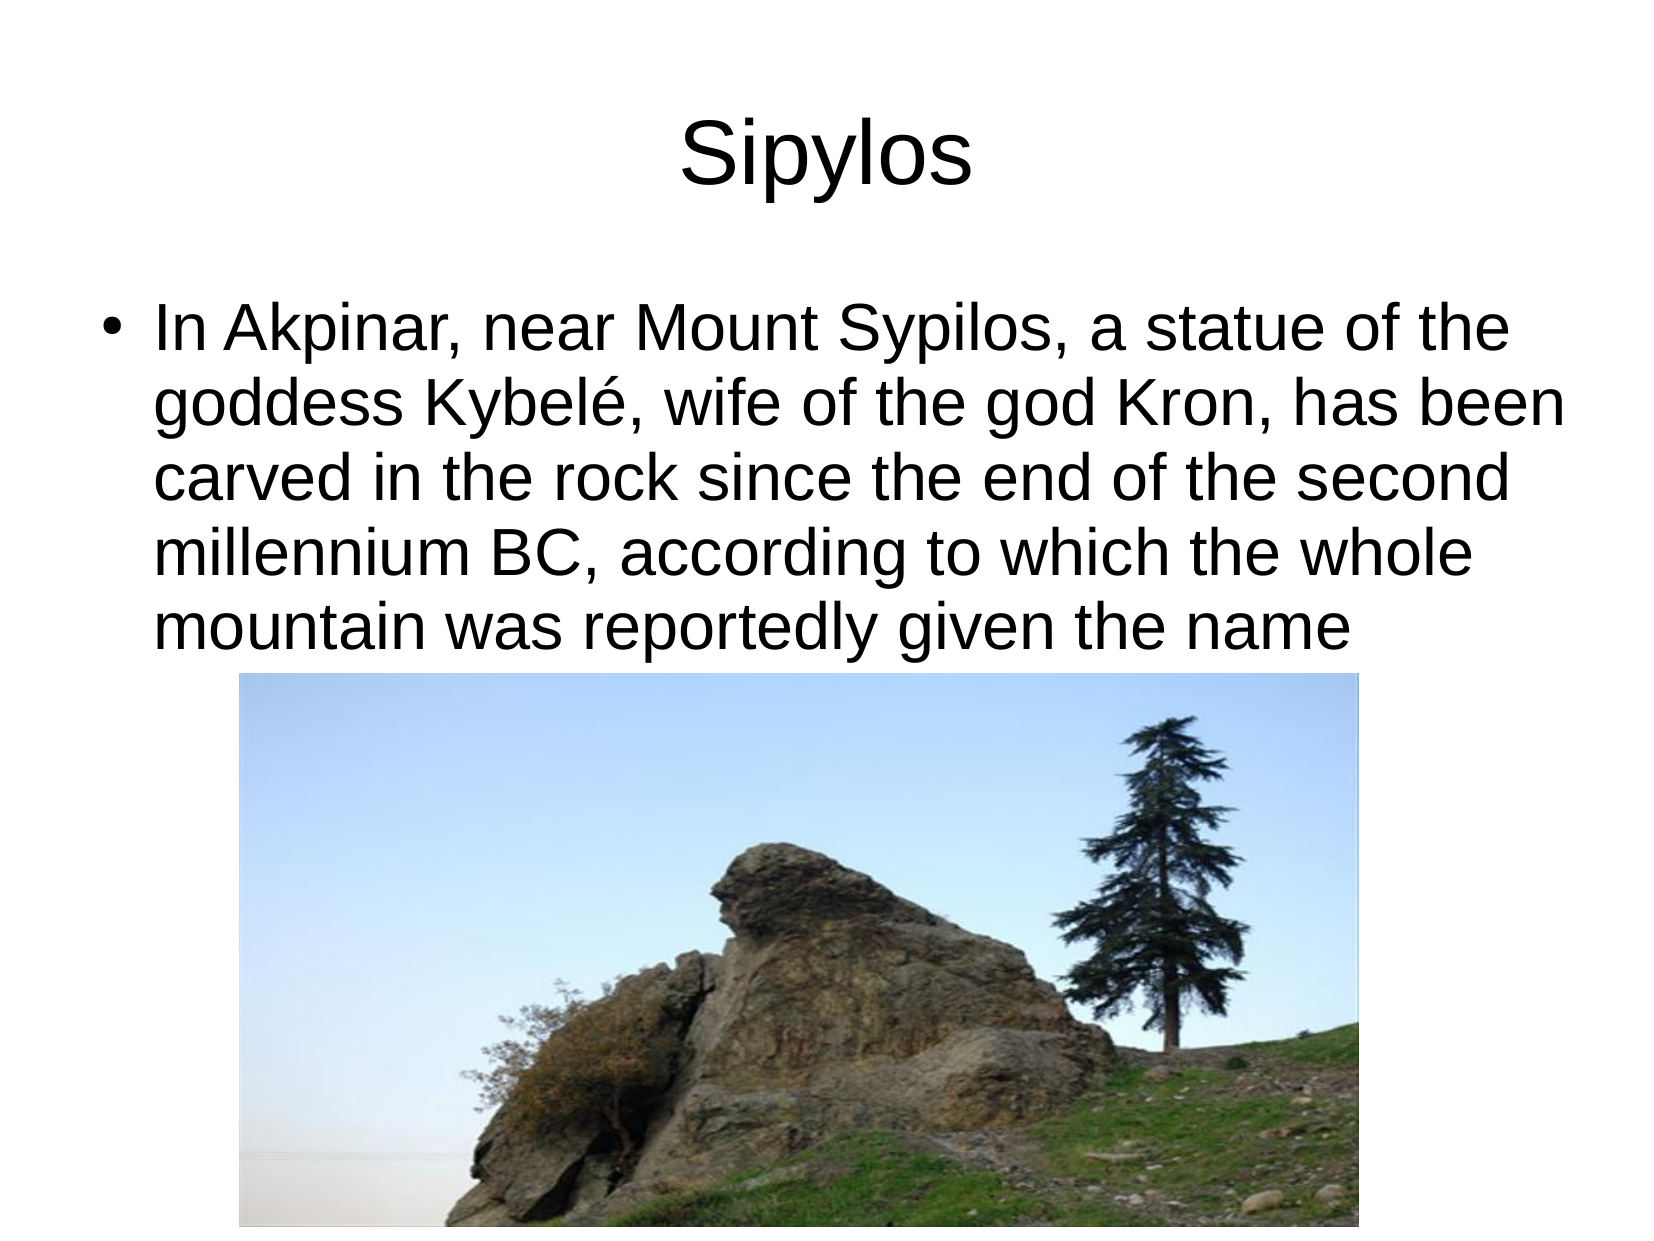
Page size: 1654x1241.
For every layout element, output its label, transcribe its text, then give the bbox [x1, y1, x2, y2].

title Sipylos [82, 49, 1571, 257]
picture [239, 673, 1359, 1227]
list In Akpinar, near Mount Sypilos, a statue of the goddess Kybelé, wife of the god Kron, has been carved in the rock since the end of the second millennium BC, according to which the whole mountain was reportedly given the name [82, 290, 1571, 1109]
